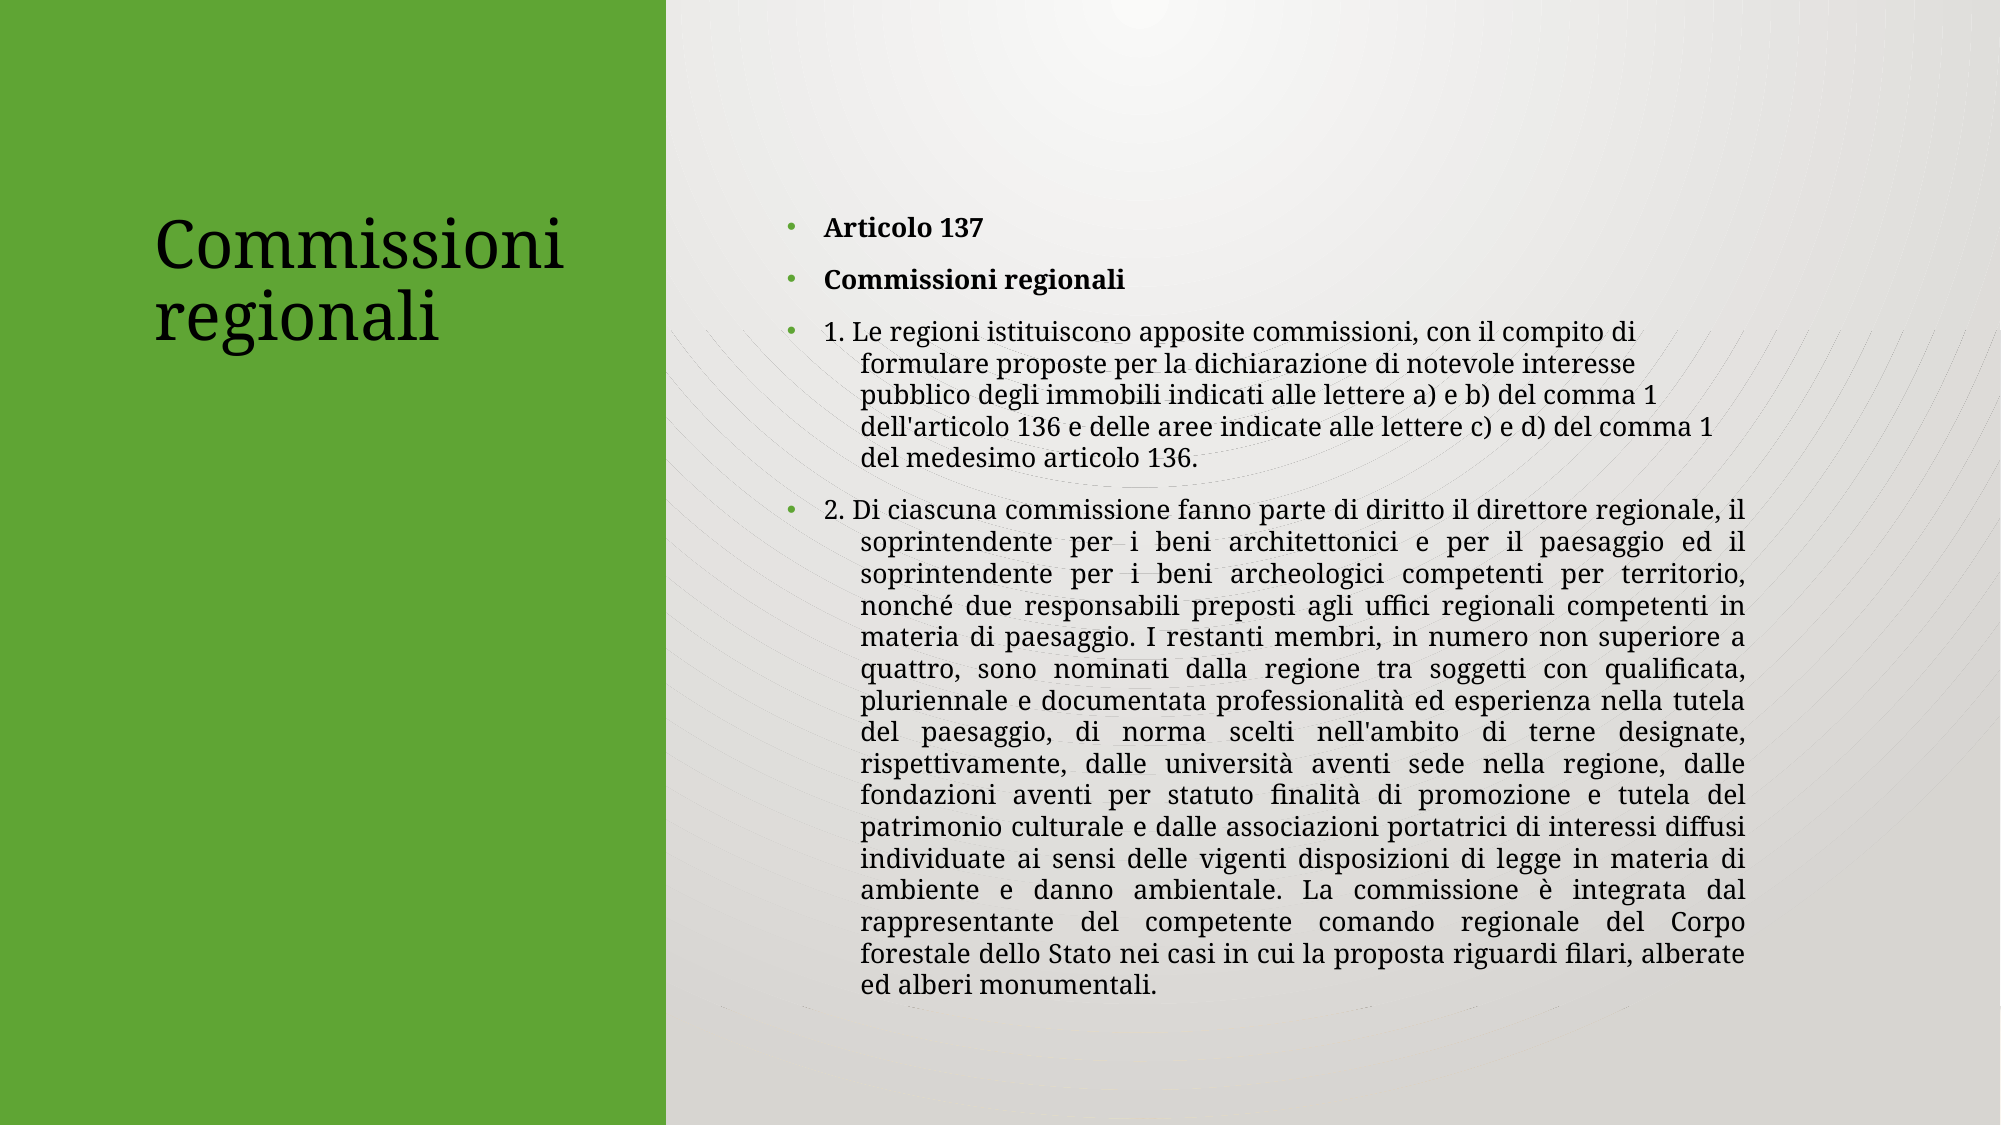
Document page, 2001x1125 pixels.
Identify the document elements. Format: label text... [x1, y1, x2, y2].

title Commissioni regionali [139, 203, 587, 956]
text_box [0, 0, 2000, 1125]
list Articolo 137 Commissioni regionali 1. Le regioni istituiscono apposite commissioni, con il compito di formulare proposte per la dichiarazione di notevole interesse pubblico degli immobili indicati alle lettere a) e b) del comma 1 dell'articolo 136 e delle aree indicate alle lettere c) e d) del comma 1 del medesimo articolo 136. 2. Di ciascuna commissione fanno parte di diritto il direttore regionale, il soprintendente per i beni architettonici e per il paesaggio ed il soprintendente per i beni archeologici competenti per territorio, nonché due responsabili preposti agli uffici regionali competenti in materia di paesaggio. I restanti membri, in numero non superiore a quattro, sono nominati dalla regione tra soggetti con qualificata, pluriennale e documentata professionalità ed esperienza nella tutela del paesaggio, di norma scelti nell'ambito di terne designate, rispettivamente, dalle università aventi sede nella regione, dalle fondazioni aventi per statuto finalità di promozione e tutela del patrimonio culturale e dalle associazioni portatrici di interessi diffusi individuate ai sensi delle vigenti disposizioni di legge in materia di ambiente e danno ambientale. La commissione è integrata dal rappresentante del competente comando regionale del Corpo forestale dello Stato nei casi in cui la proposta riguardi filari, alberate ed alberi monumentali. [771, 203, 1762, 1010]
